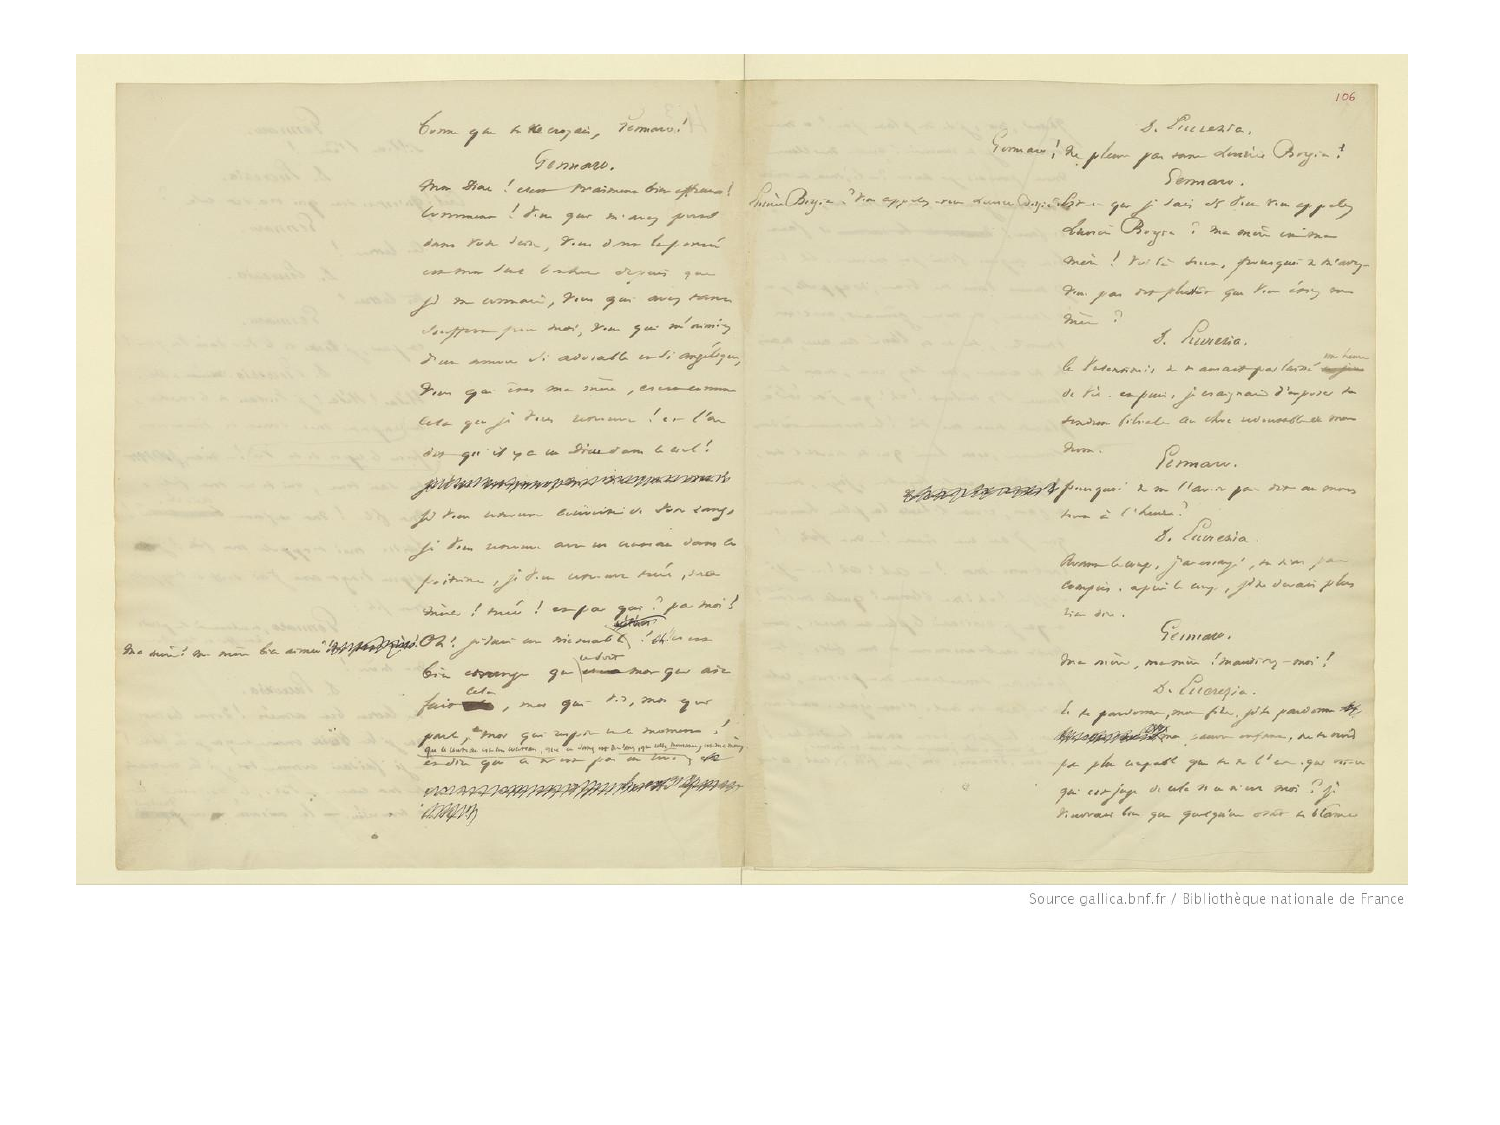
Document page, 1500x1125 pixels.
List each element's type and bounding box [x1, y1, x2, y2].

picture [76, 54, 1408, 911]
title [75, 45, 1425, 233]
